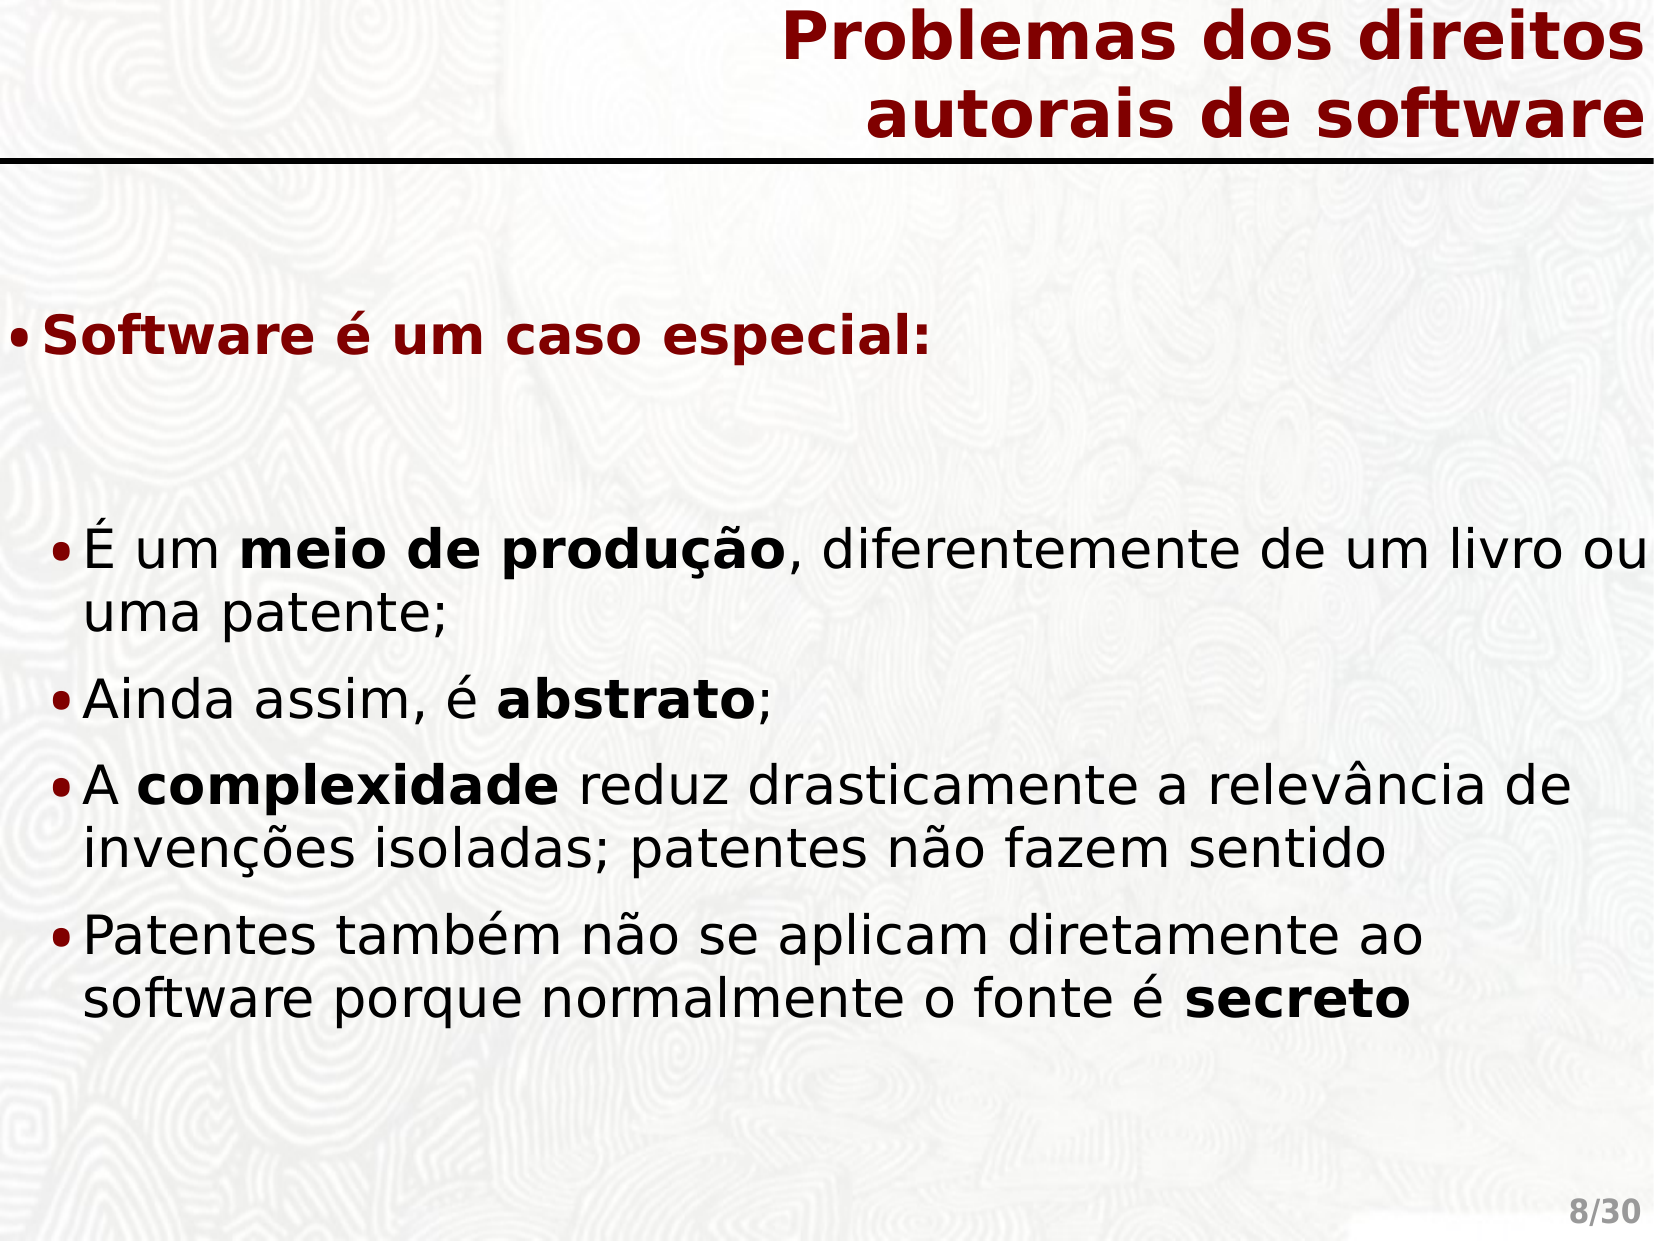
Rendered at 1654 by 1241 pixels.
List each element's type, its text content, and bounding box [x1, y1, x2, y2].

picture [0, 0, 1654, 158]
title Problemas dos direitos autorais de software [602, 0, 1648, 153]
picture [0, 164, 1654, 1241]
list Software é um caso especial: É um meio de produção, diferentemente de um livro ou uma patente; Ainda assim, é abstrato; A complexidade reduz drasticamente a relevância de invenções isoladas; patentes não fazem sentido Patentes também não se aplicam diretamente ao software porque normalmente o fonte é secreto [5, 177, 1654, 1229]
